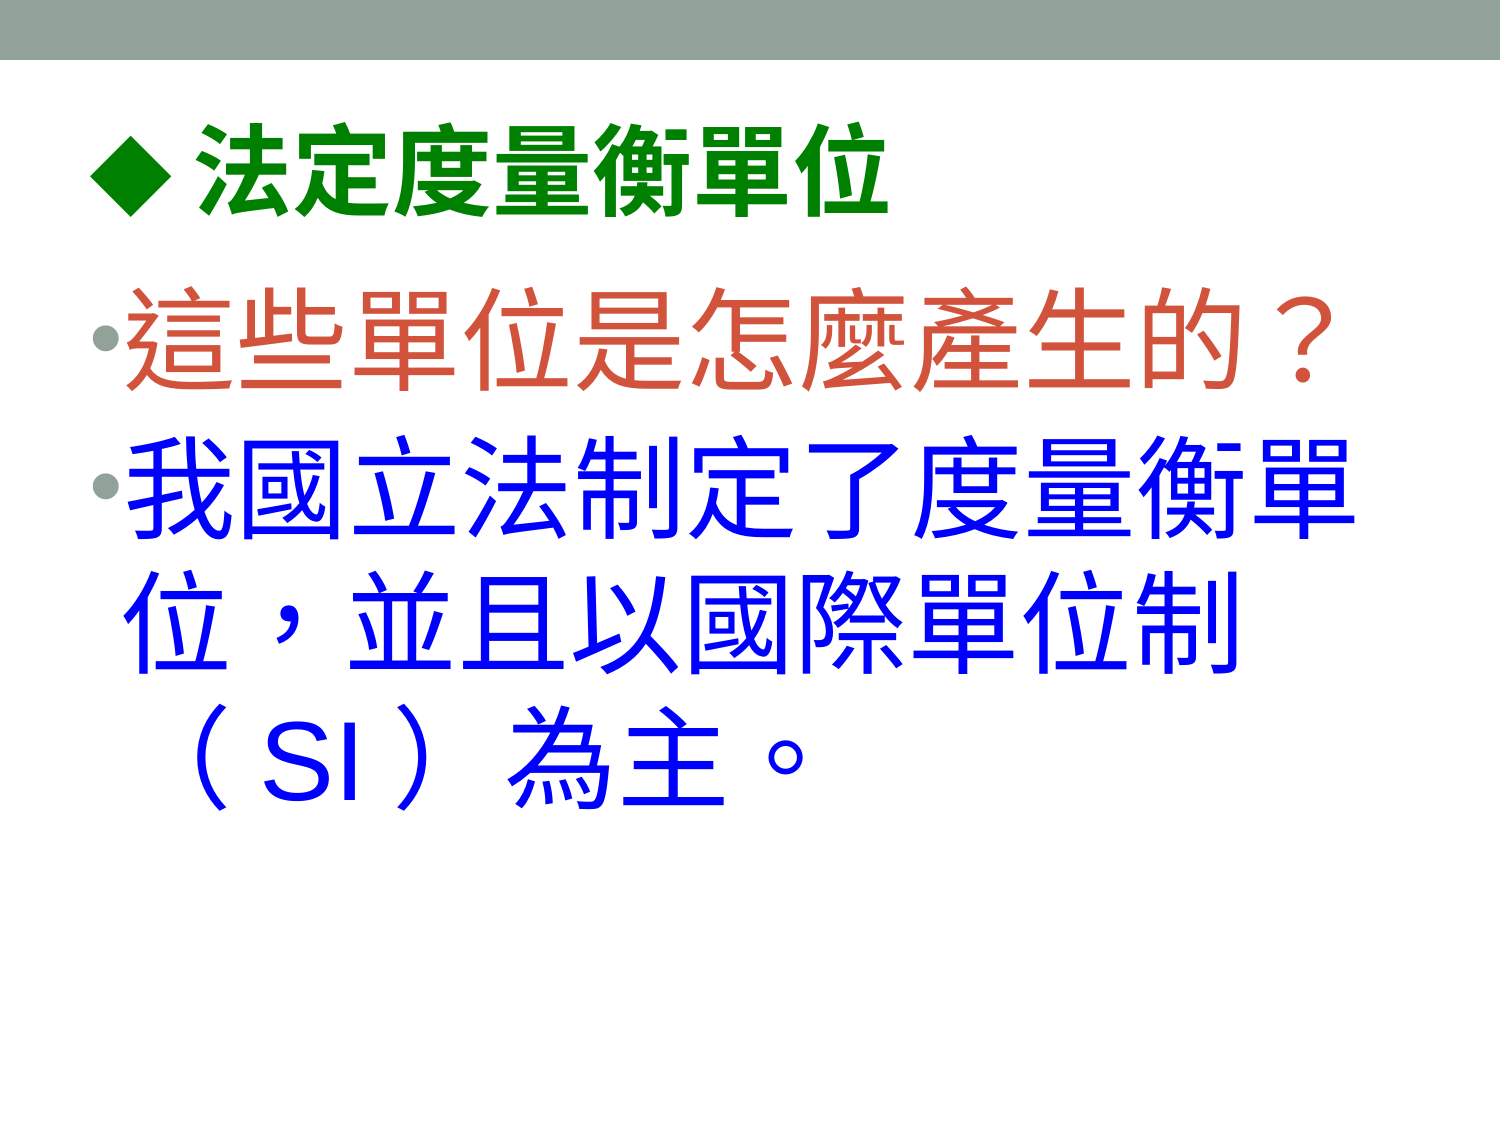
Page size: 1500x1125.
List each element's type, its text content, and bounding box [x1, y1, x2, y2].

title ◆法定度量衡單位 [75, 87, 1426, 250]
list 這些單位是怎麼產生的？ 我國立法制定了度量衡單位，並且以國際單位制（SI）為主。 [75, 262, 1426, 1063]
